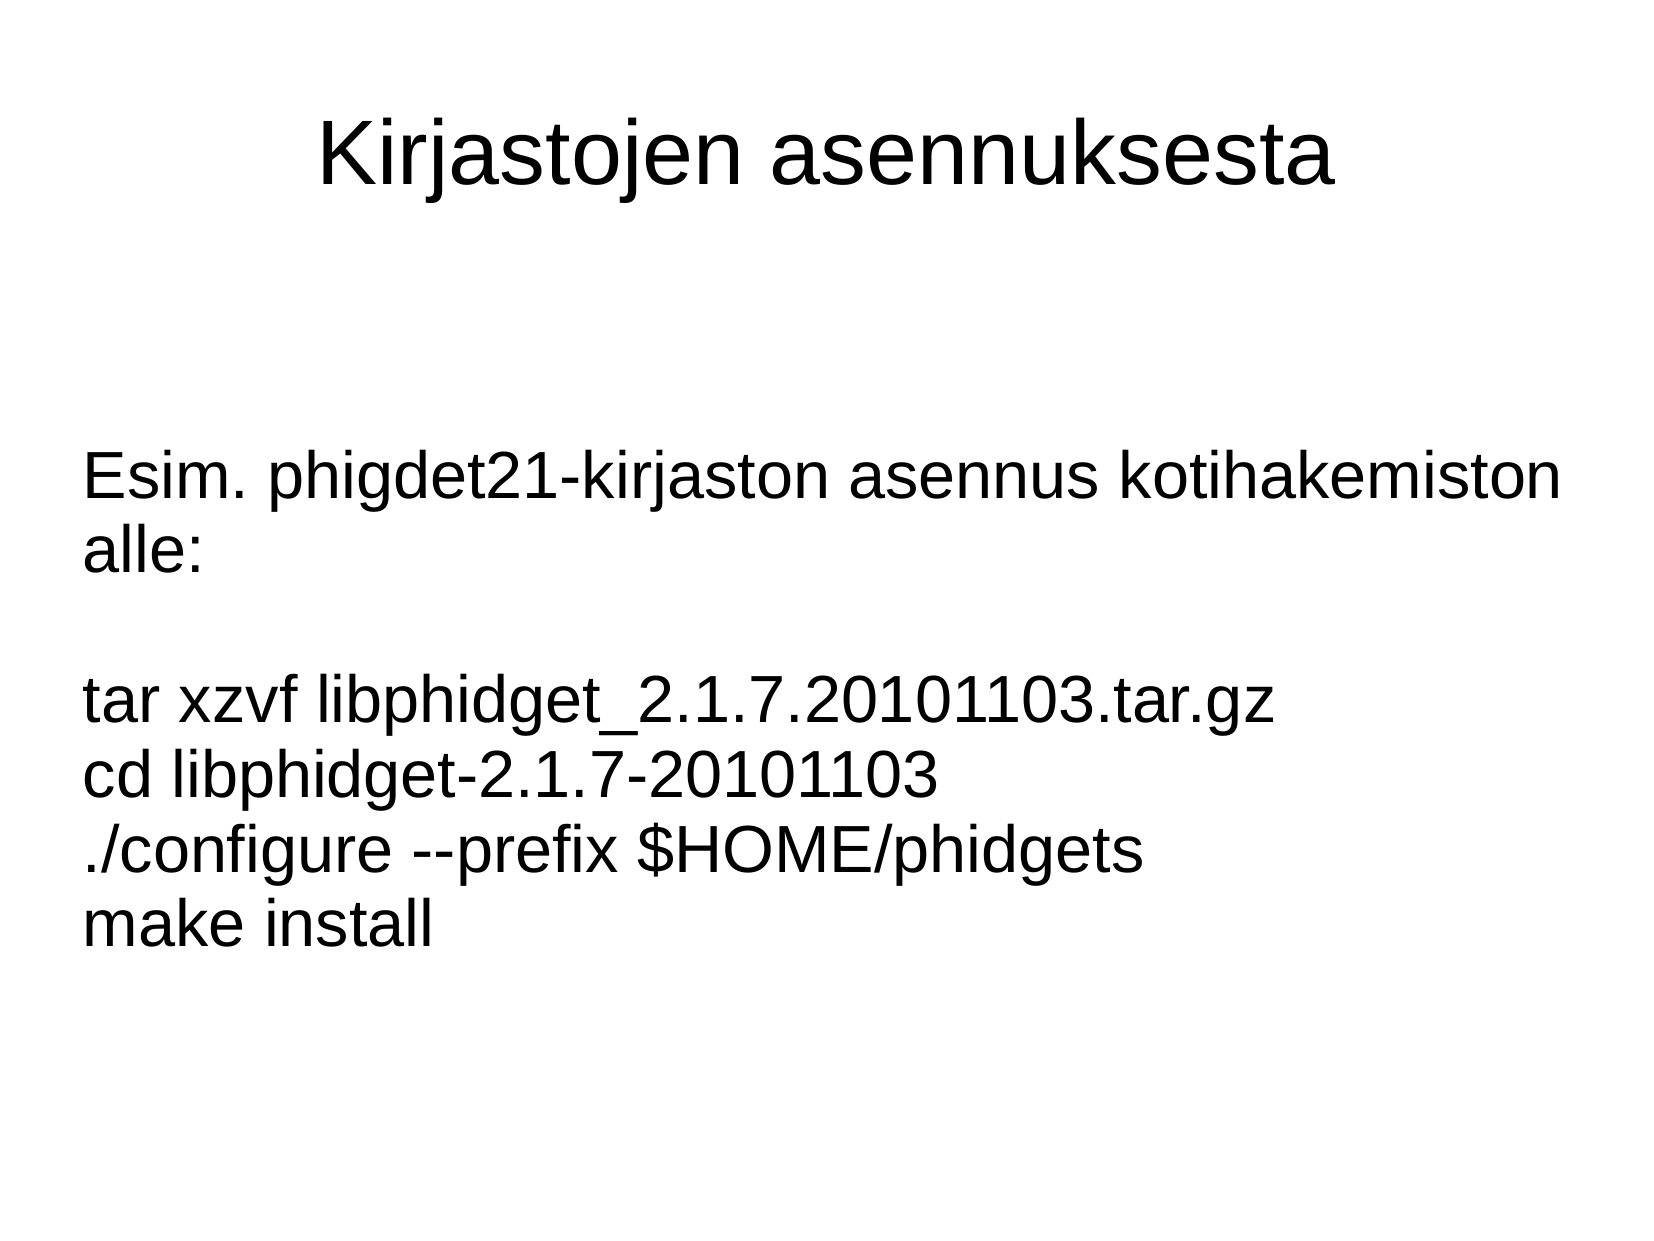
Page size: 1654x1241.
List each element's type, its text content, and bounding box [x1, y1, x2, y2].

subtitle Esim. phigdet21-kirjaston asennus kotihakemiston alle: tar xzvf libphidget_2.1.7.20101103.tar.gz cd libphidget-2.1.7-20101103 ./configure --prefix $HOME/phidgets make install [82, 297, 1571, 1102]
title Kirjastojen asennuksesta [82, 56, 1571, 250]
